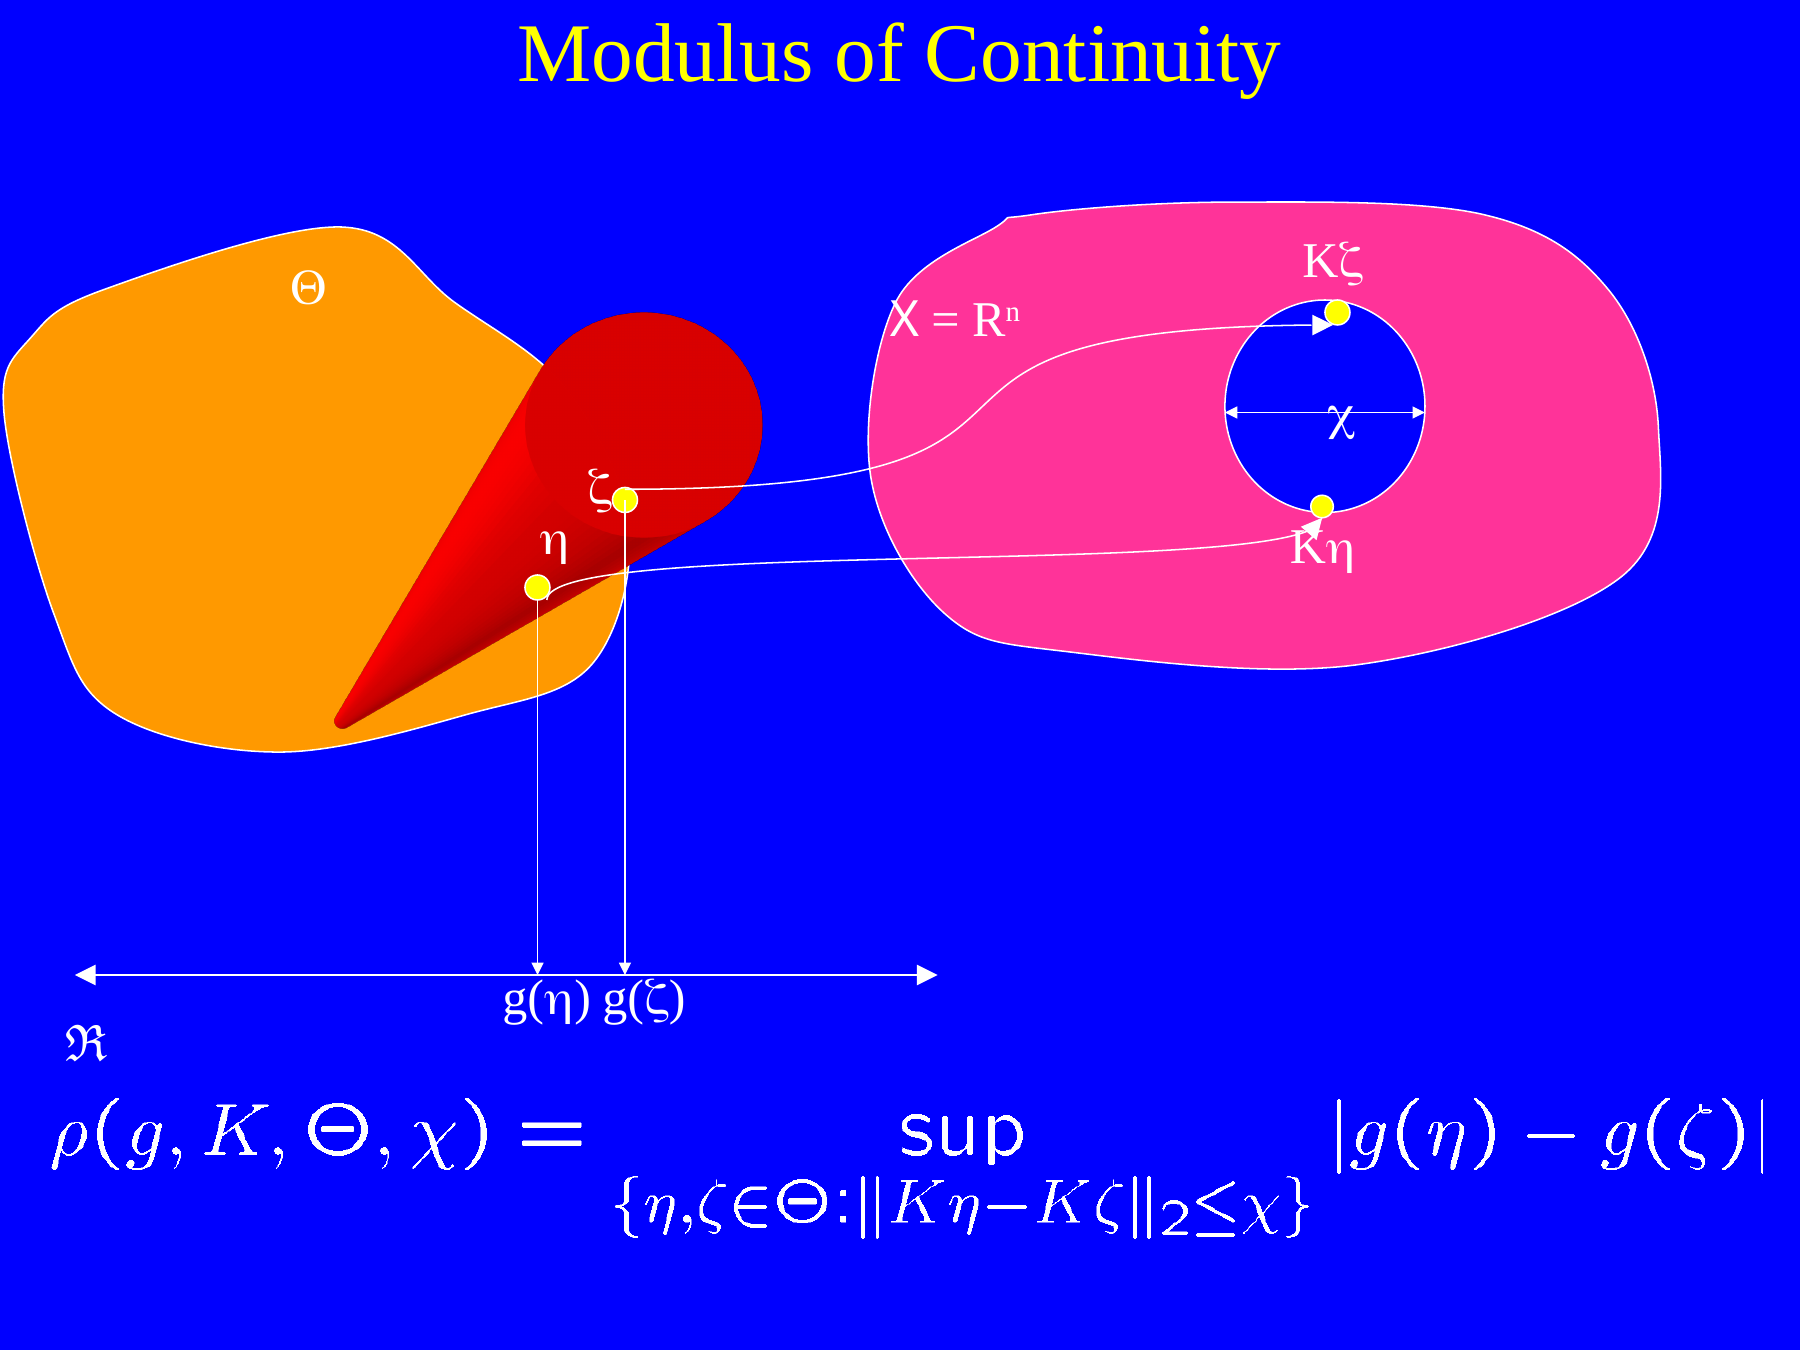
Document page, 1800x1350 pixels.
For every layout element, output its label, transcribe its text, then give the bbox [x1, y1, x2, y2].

text_box K [1275, 510, 1401, 582]
text_box K [1287, 224, 1413, 296]
text_box g() [587, 962, 701, 1034]
picture [50, 1095, 1763, 1241]
text_box g() [487, 962, 587, 1034]
text_box  [525, 512, 601, 574]
text_box  [626, 508, 636, 524]
text_box K [1299, 533, 1311, 547]
text_box [868, 359, 1046, 467]
text_box [3, 226, 762, 753]
title Modulus of Continuity [0, 0, 1800, 114]
text_box [612, 487, 742, 571]
text_box X = Rn [875, 274, 1076, 359]
text_box  [1312, 387, 1370, 449]
text_box  [572, 462, 636, 524]
text_box  [275, 262, 351, 324]
text_box ℜ [49, 999, 138, 1084]
text_box [869, 201, 1661, 670]
text_box X = Rn [1056, 352, 1076, 359]
